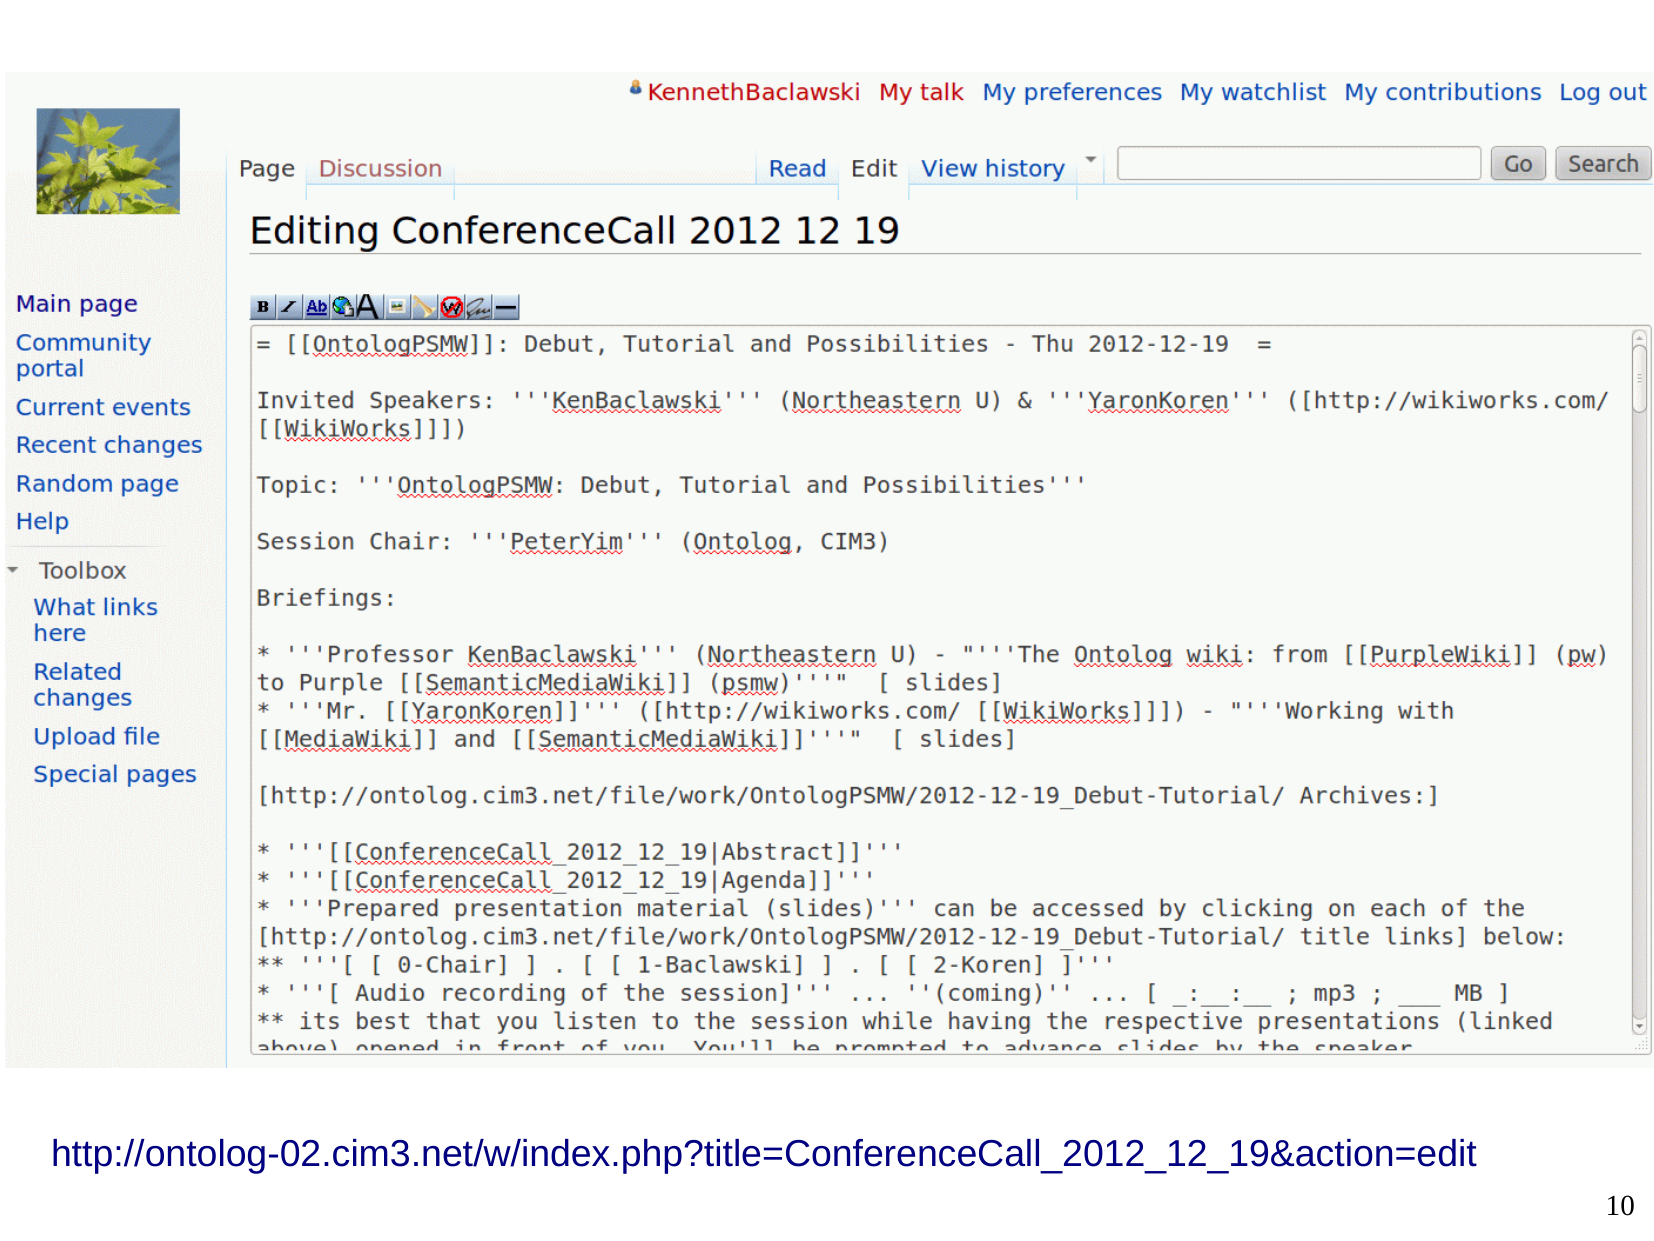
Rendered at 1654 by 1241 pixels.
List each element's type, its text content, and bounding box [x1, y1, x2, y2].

picture [5, 72, 1654, 1068]
text_box http://ontolog-02.cim3.net/w/index.php?title=ConferenceCall_2012_12_19&action=edit [36, 1125, 1501, 1195]
